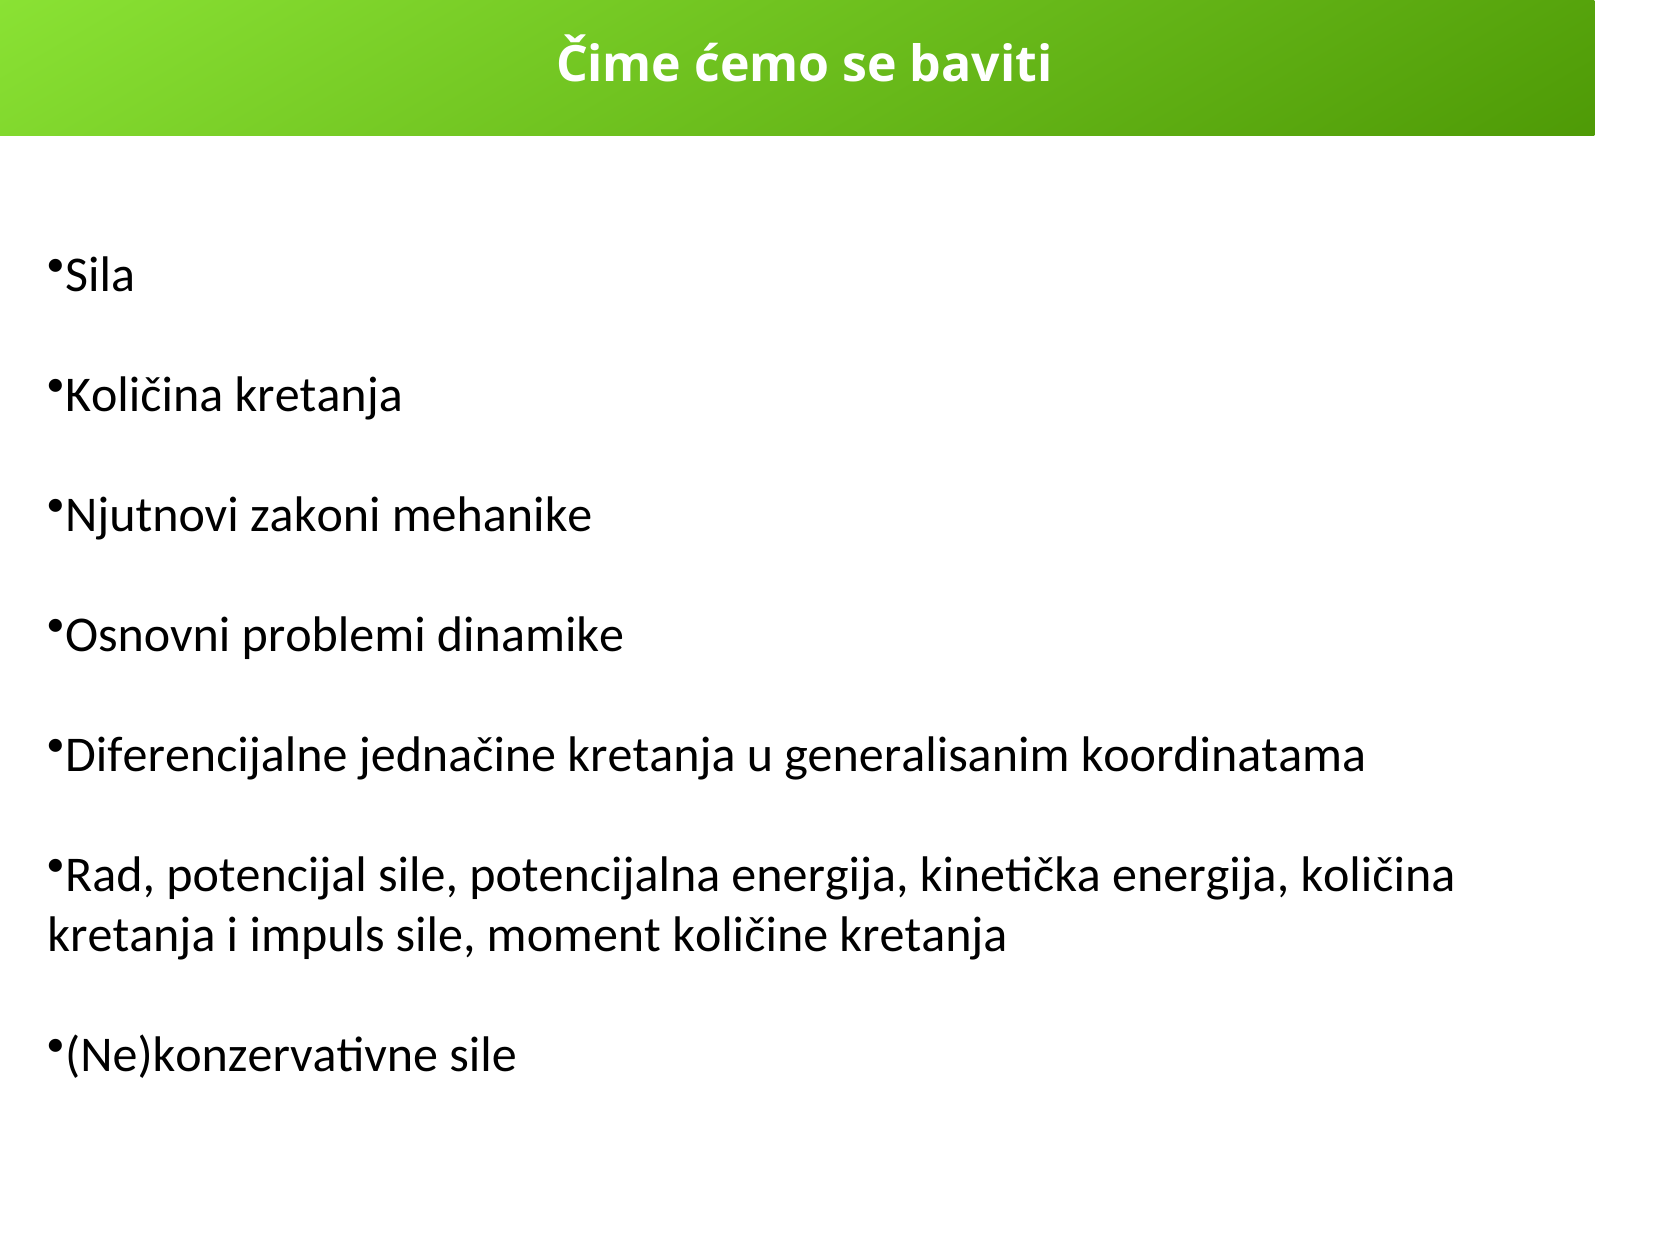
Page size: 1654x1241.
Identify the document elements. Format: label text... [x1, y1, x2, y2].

text_box Sila Količina kretanja Njutnovi zakoni mehanike Osnovni problemi dinamike Diferencijalne jednačine kretanja u generalisanim koordinatama Rad, potencijal sile, potencijalna energija, kinetička energija, količina kretanja i impuls sile, moment količine kretanja (Ne)konzervativne sile [32, 234, 1623, 1210]
text_box Čime ćemo se baviti [217, 23, 1392, 100]
